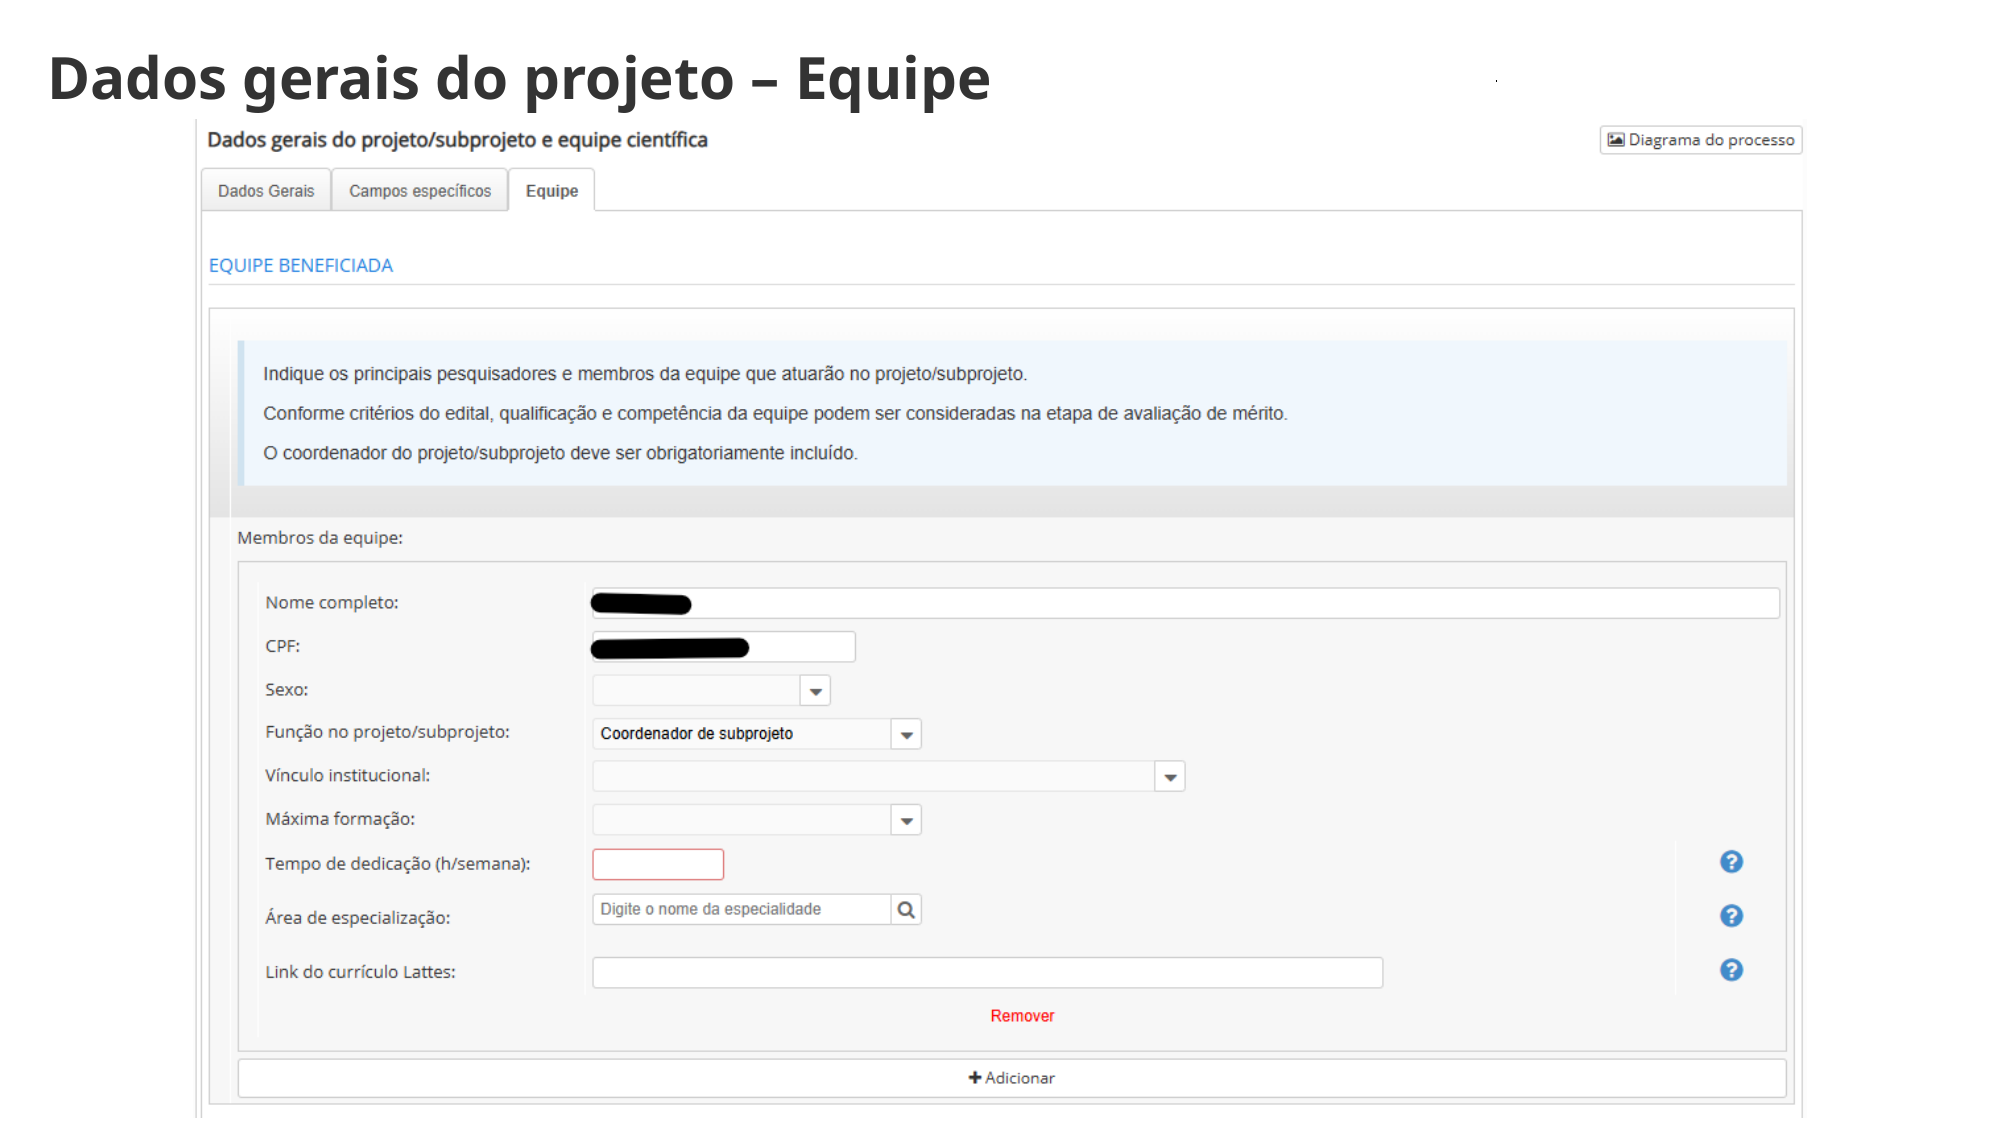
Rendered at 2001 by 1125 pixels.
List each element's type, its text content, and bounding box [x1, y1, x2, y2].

picture [193, 119, 1807, 1118]
title Dados gerais do projeto – Equipe [32, 29, 1982, 120]
